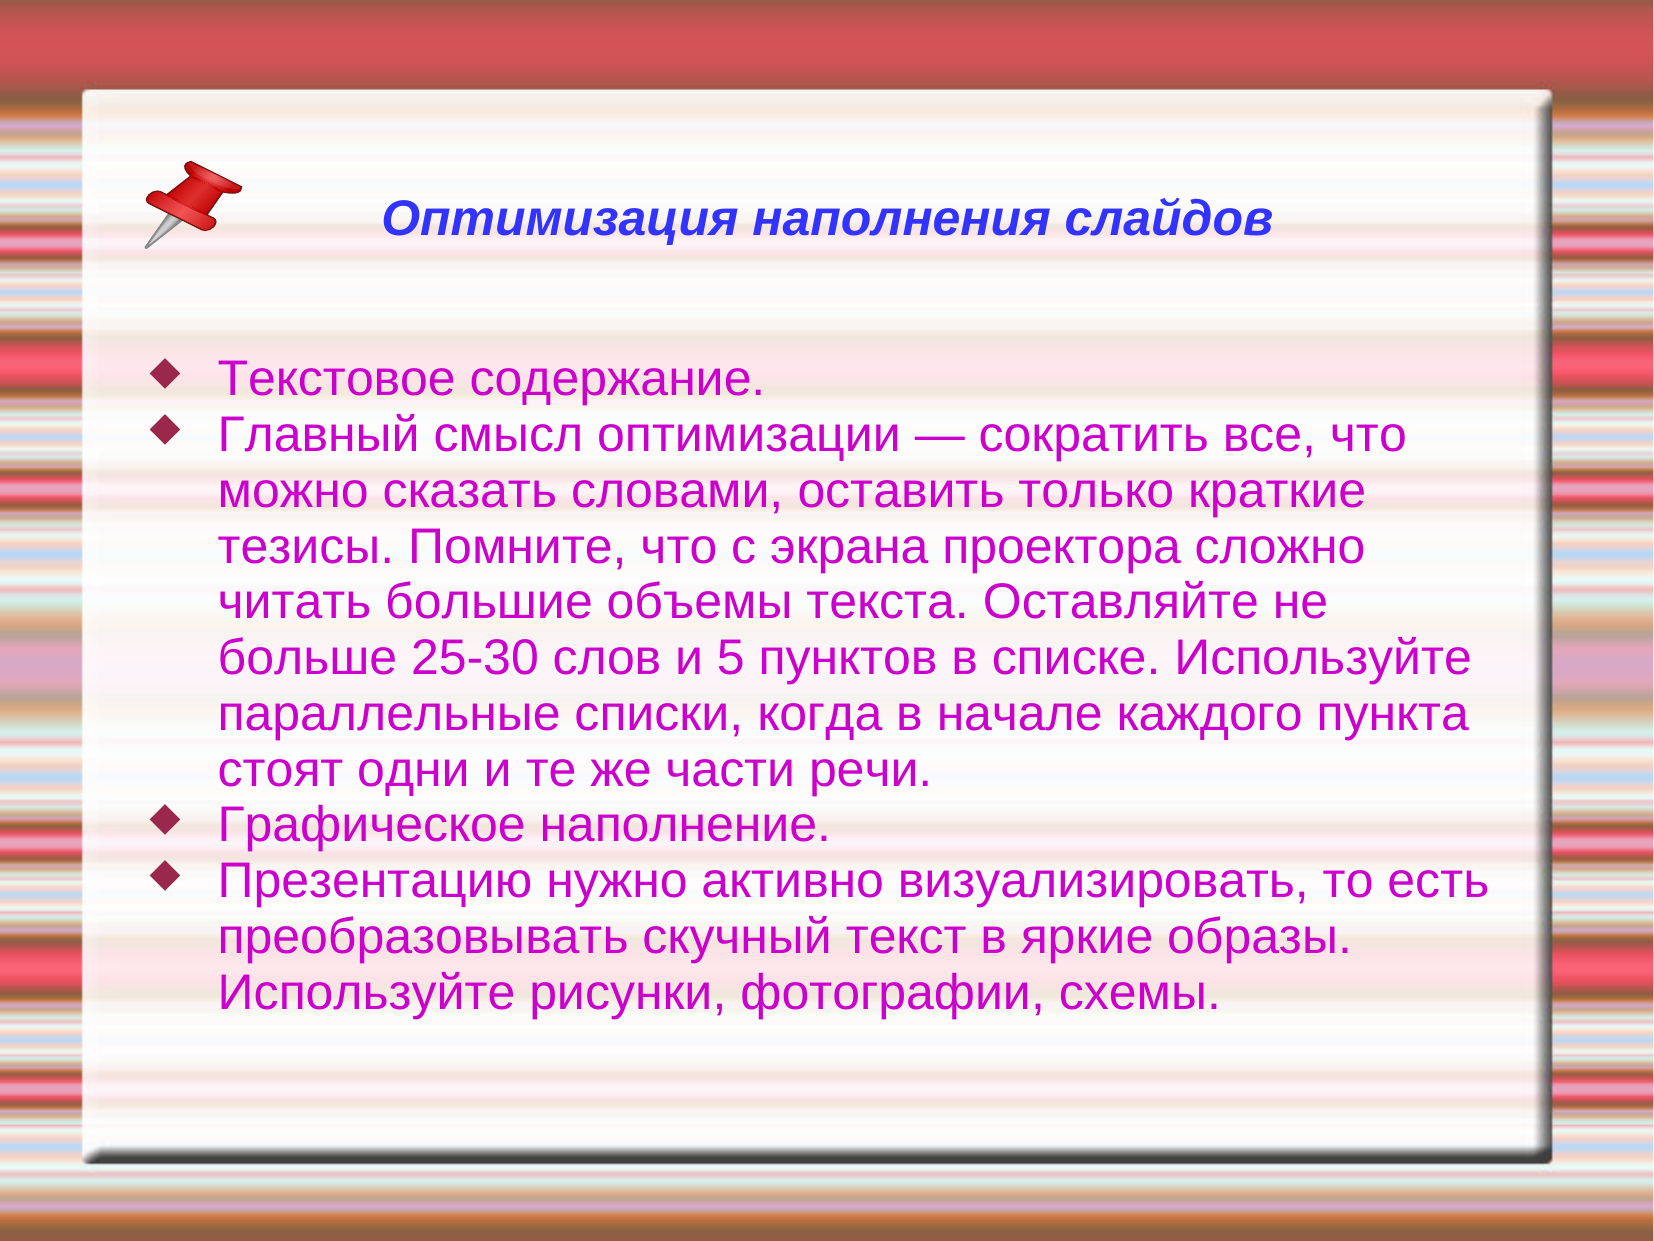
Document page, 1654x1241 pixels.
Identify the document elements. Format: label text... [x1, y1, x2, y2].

title Оптимизация наполнения слайдов [121, 114, 1534, 322]
list Текстовое содержание. Главный смысл оптимизации — сократить все, что можно сказать словами, оставить только краткие тезисы. Помните, что с экрана проектора сложно читать большие объемы текста. Оставляйте не больше 25-30 слов и 5 пунктов в списке. Используйте параллельные списки, когда в начале каждого пункта стоят одни и те же части речи. Графическое наполнение. Презентацию нужно активно визуализировать, то есть преобразовывать скучный текст в яркие образы. Используйте рисунки, фотографии, схемы. [134, 350, 1516, 1132]
picture [0, 0, 1654, 1241]
